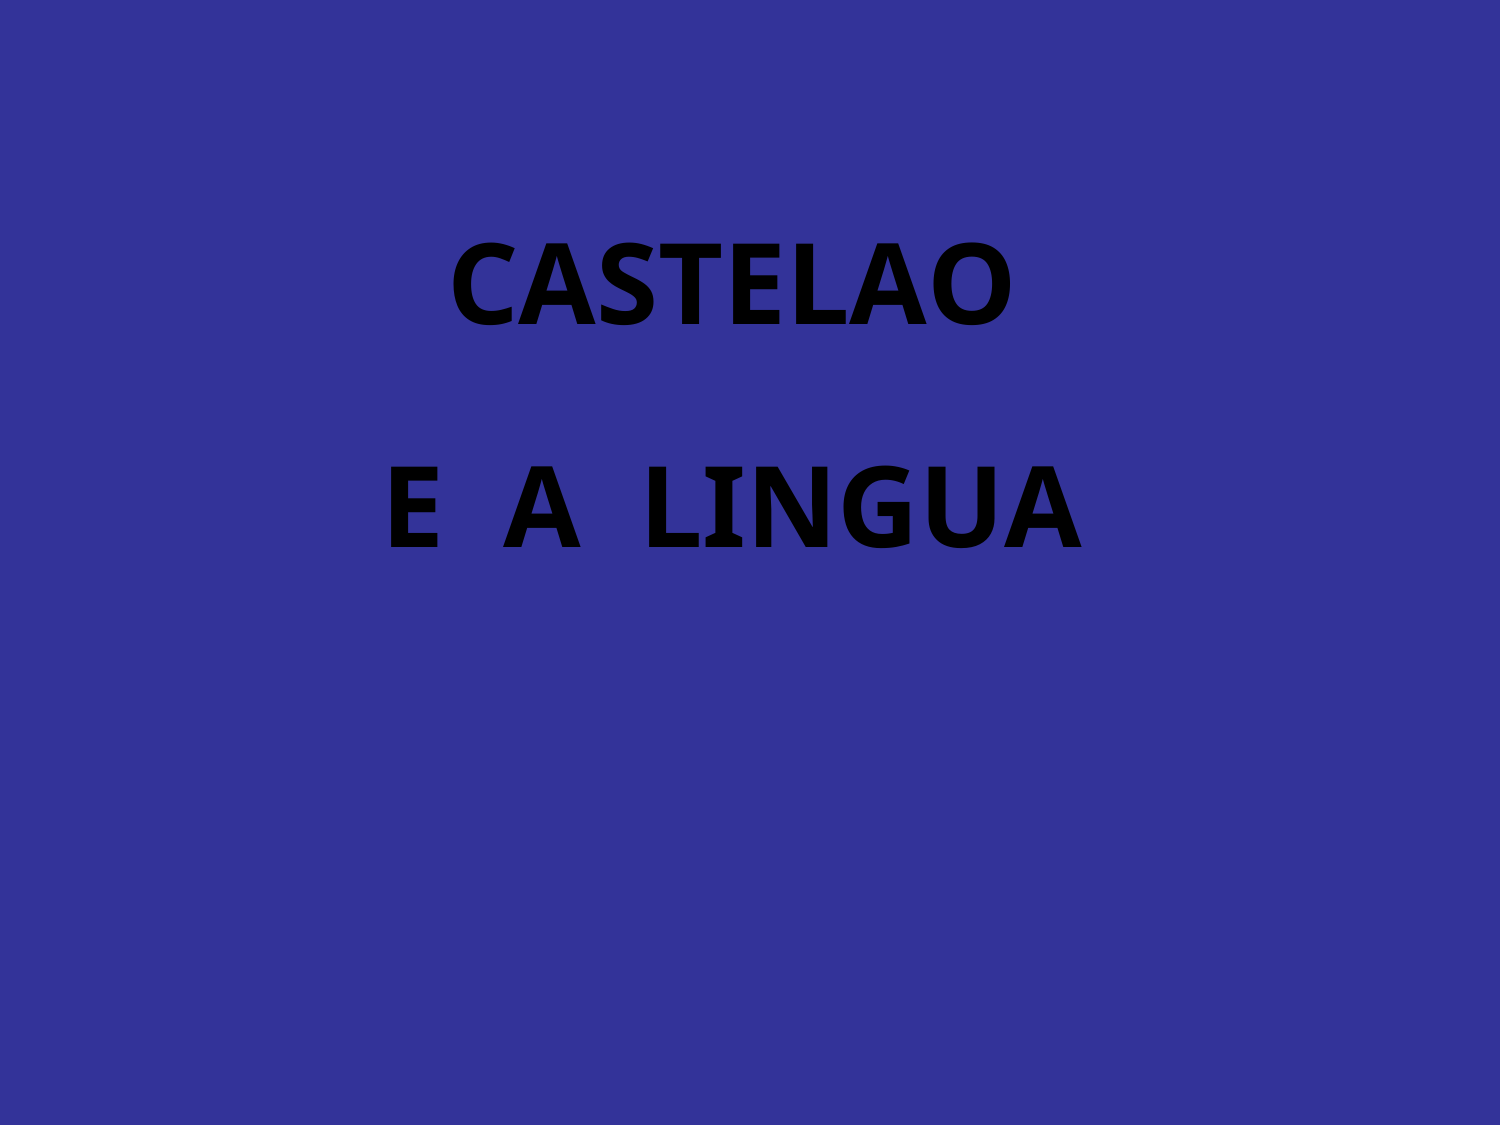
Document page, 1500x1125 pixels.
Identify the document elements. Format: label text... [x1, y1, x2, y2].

text_box CASTELAO E A LINGUA [112, 196, 1353, 589]
